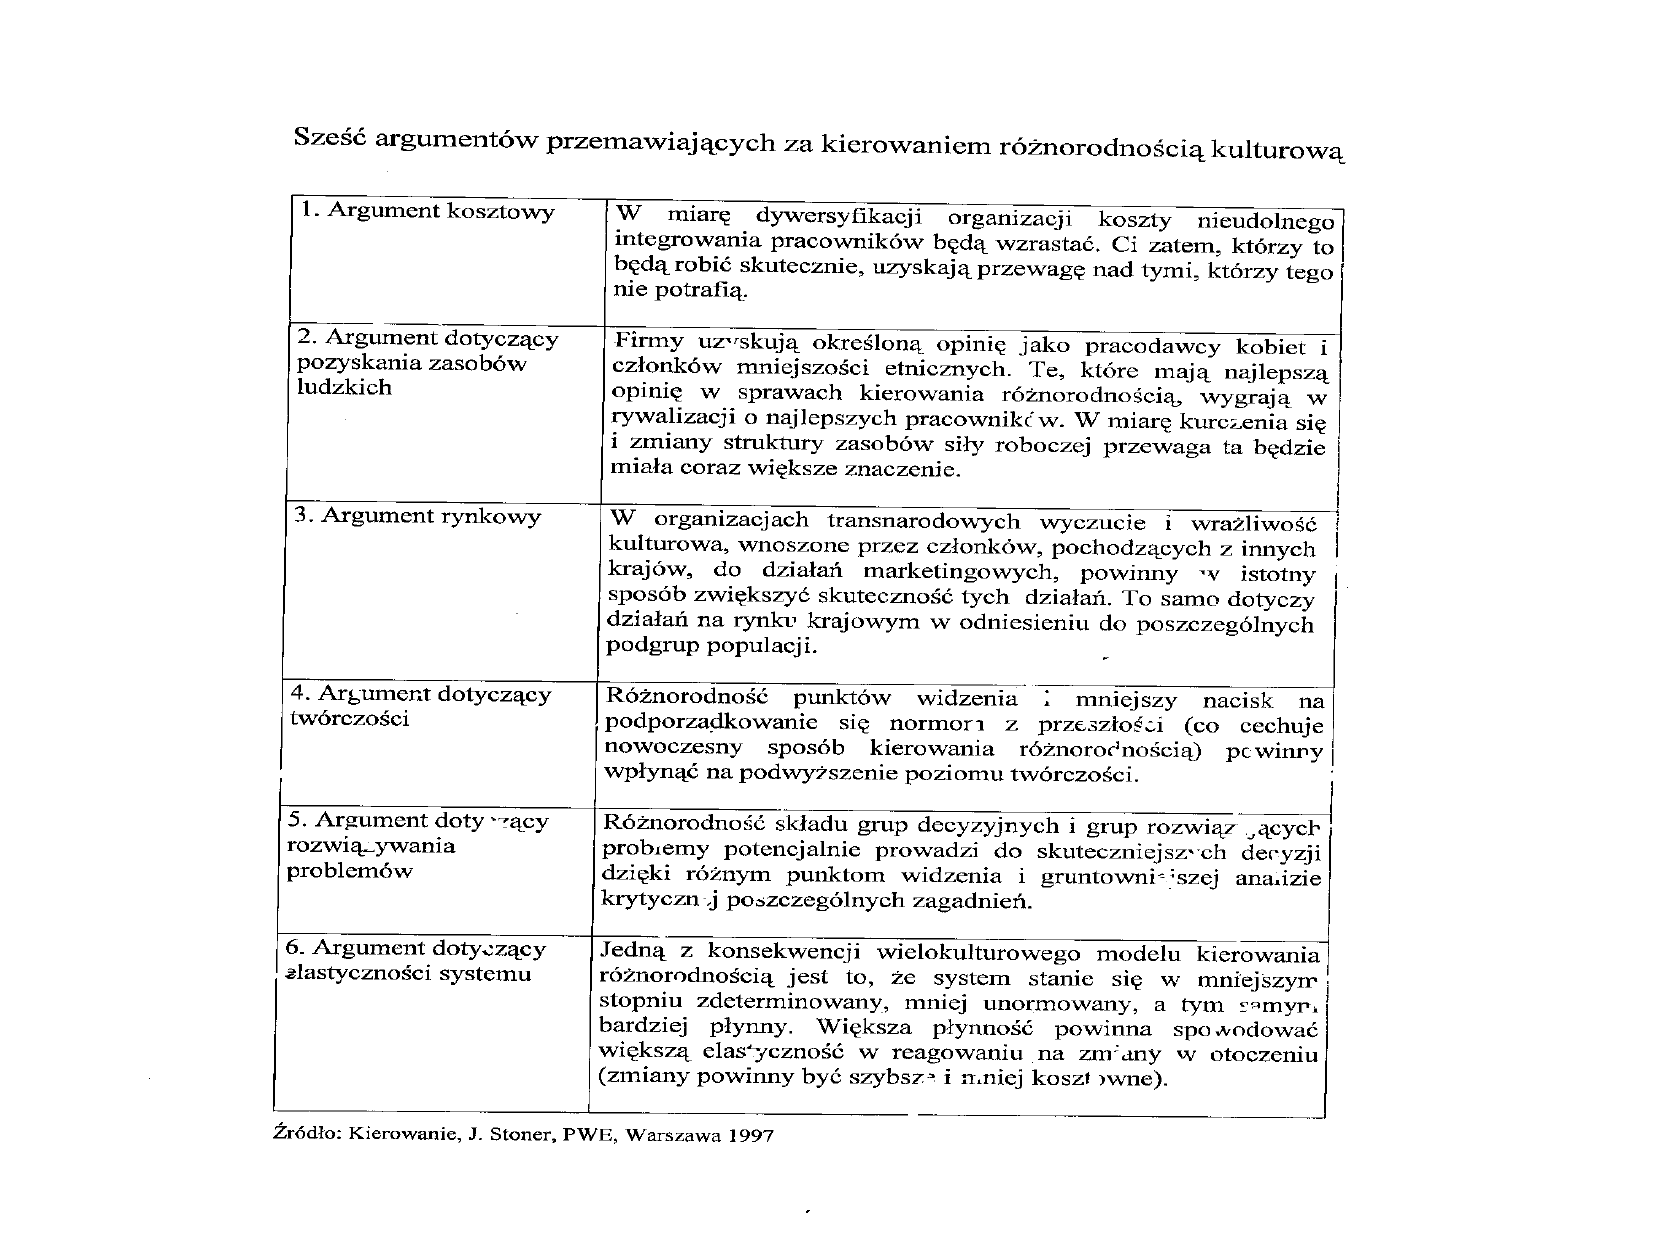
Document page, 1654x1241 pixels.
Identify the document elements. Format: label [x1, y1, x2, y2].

picture [110, 0, 1544, 1241]
